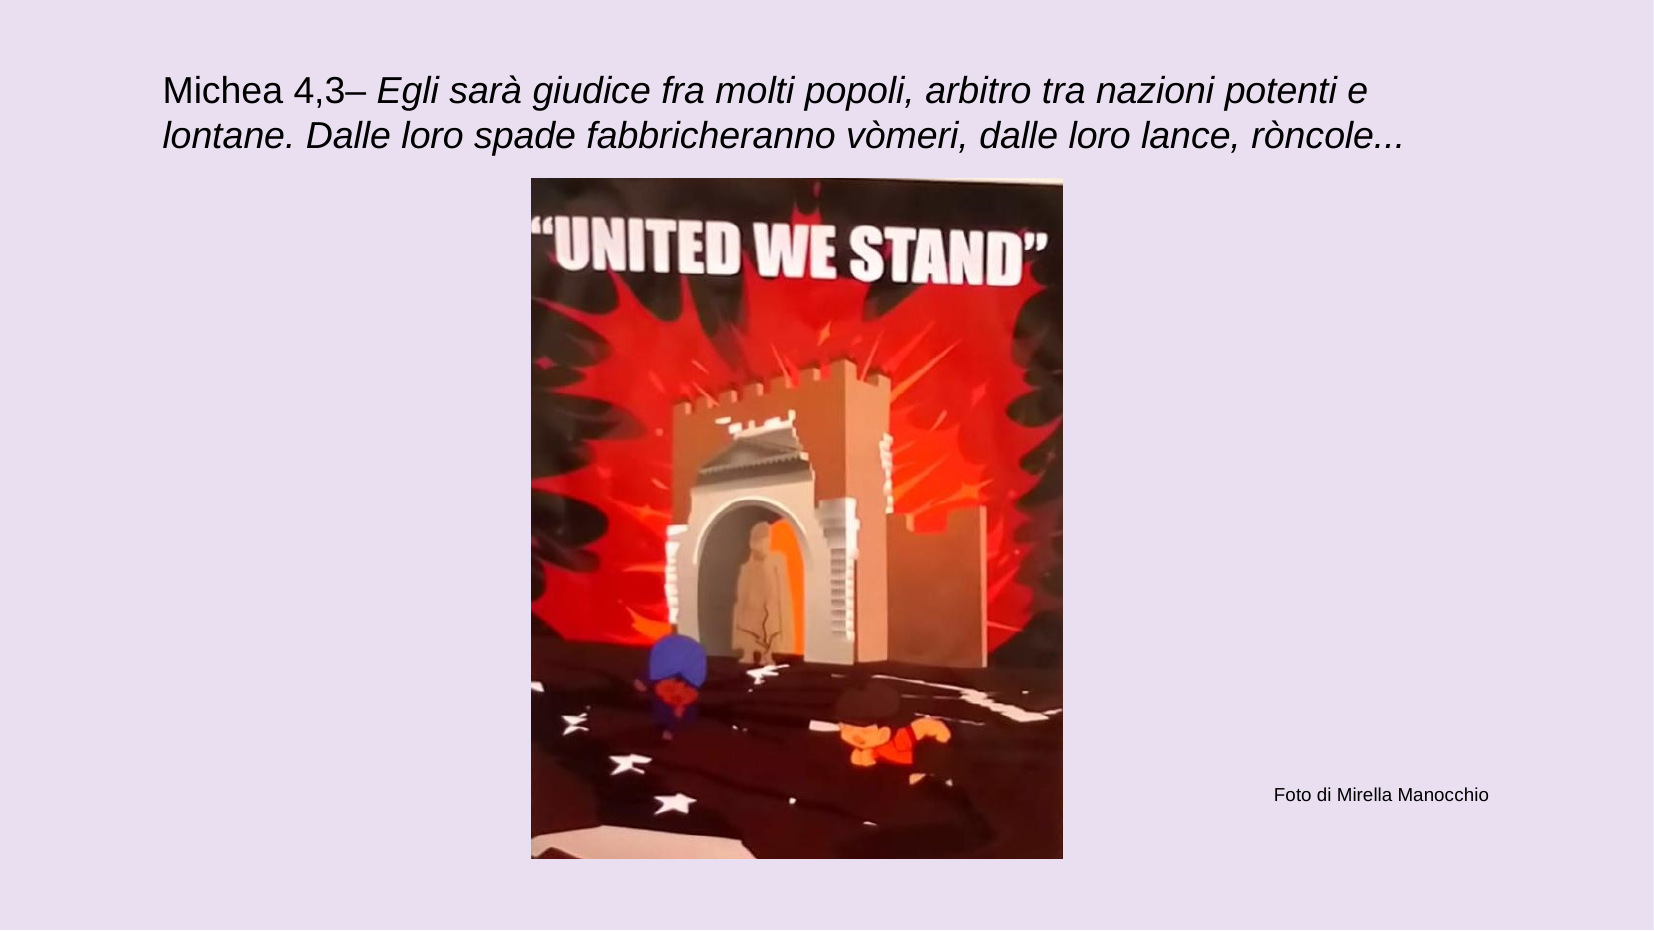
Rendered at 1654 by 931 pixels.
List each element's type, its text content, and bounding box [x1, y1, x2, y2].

text_box Michea 4,3– Egli sarà giudice fra molti popoli, arbitro tra nazioni potenti e lontane. Dalle loro spade fabbricheranno vòmeri, dalle loro lance, ròncole... [147, 59, 1477, 158]
title [82, 37, 1571, 193]
text_box Foto di Mirella Manocchio [1240, 760, 1518, 827]
picture [531, 178, 1063, 859]
